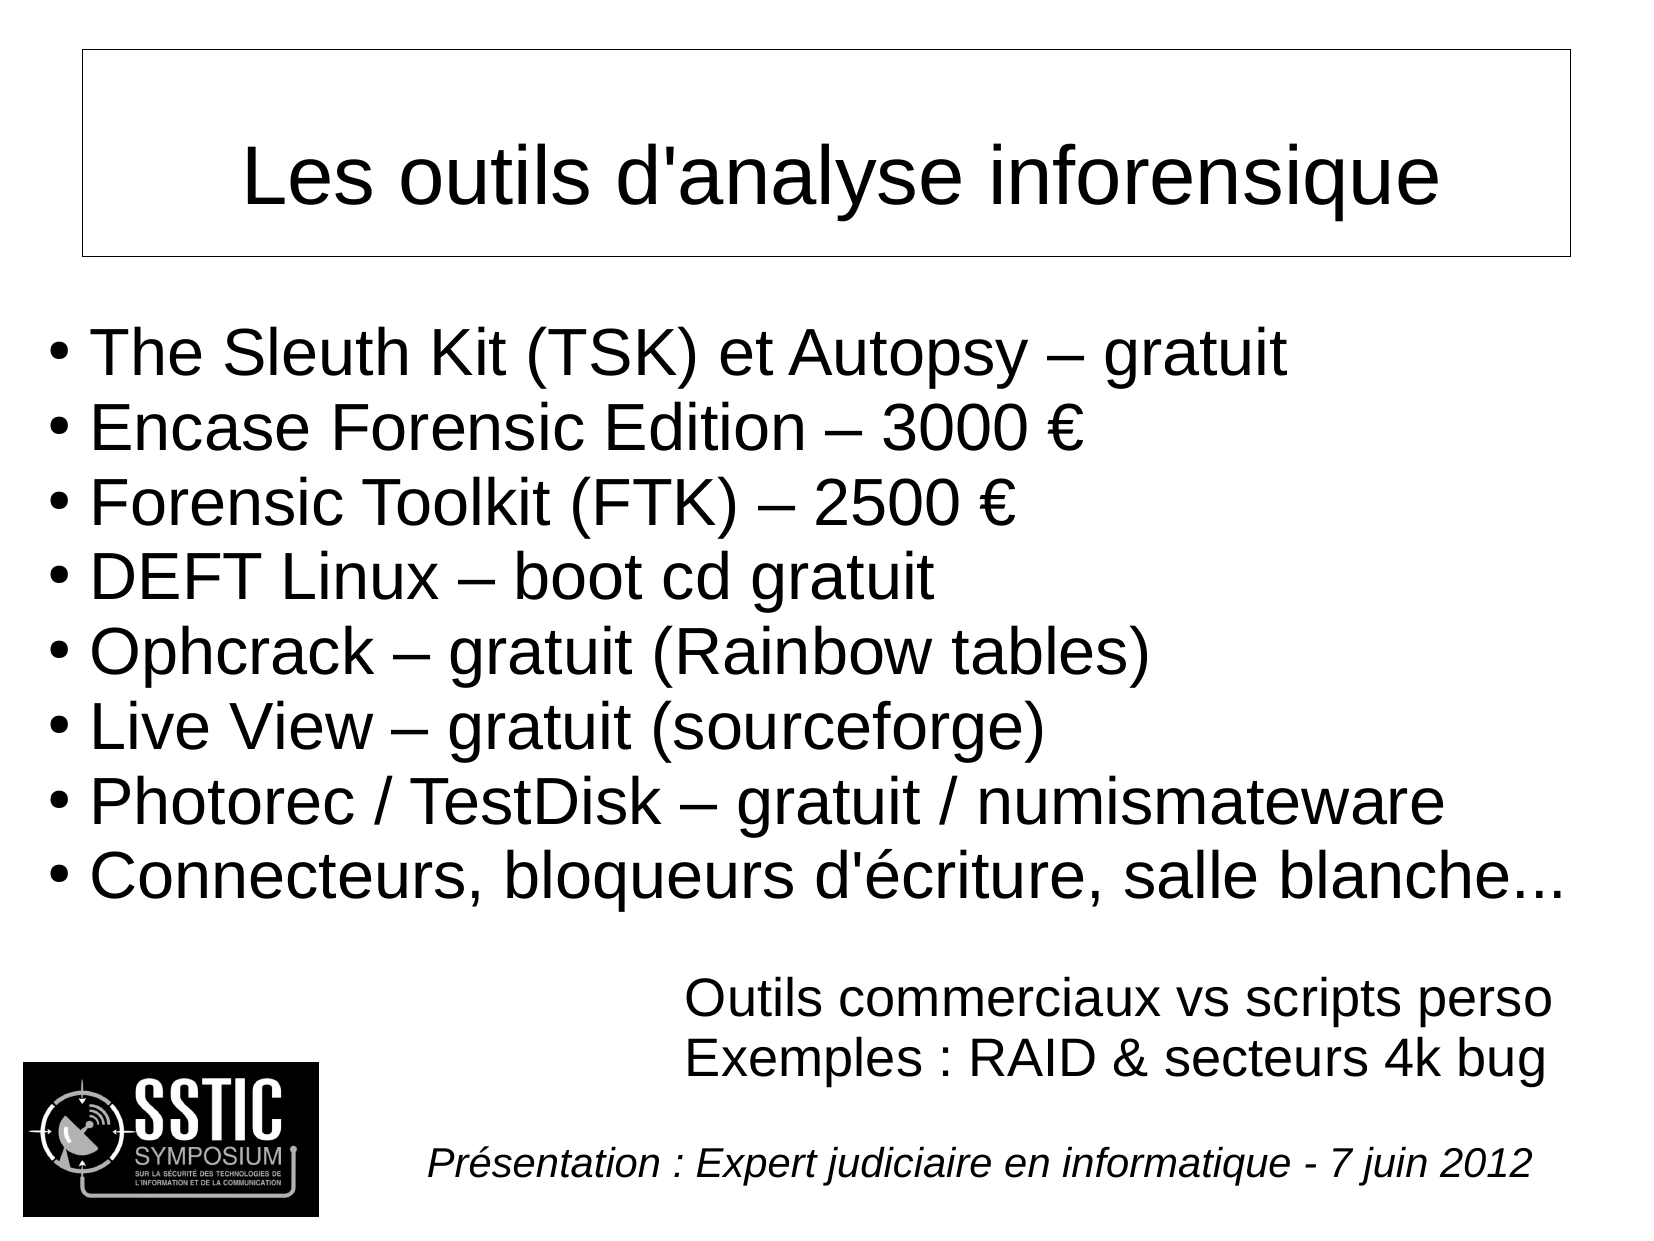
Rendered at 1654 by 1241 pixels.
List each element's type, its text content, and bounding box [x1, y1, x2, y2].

picture [23, 1062, 319, 1217]
text_box Présentation : Expert judiciaire en informatique - 7 juin 2012 [377, 1110, 1583, 1217]
subtitle The Sleuth Kit (TSK) et Autopsy – gratuit Encase Forensic Edition – 3000 € Forensic Toolkit (FTK) – 2500 € DEFT Linux – boot cd gratuit Ophcrack – gratuit (Rainbow tables) Live View – gratuit (sourceforge) Photorec / TestDisk – gratuit / numismateware Connecteurs, bloqueurs d'écriture, salle blanche... [47, 295, 1595, 934]
text_box Outils commerciaux vs scripts perso Exemples : RAID & secteurs 4k bug [685, 956, 1630, 1099]
title Les outils d'analyse inforensique [82, 49, 1571, 257]
